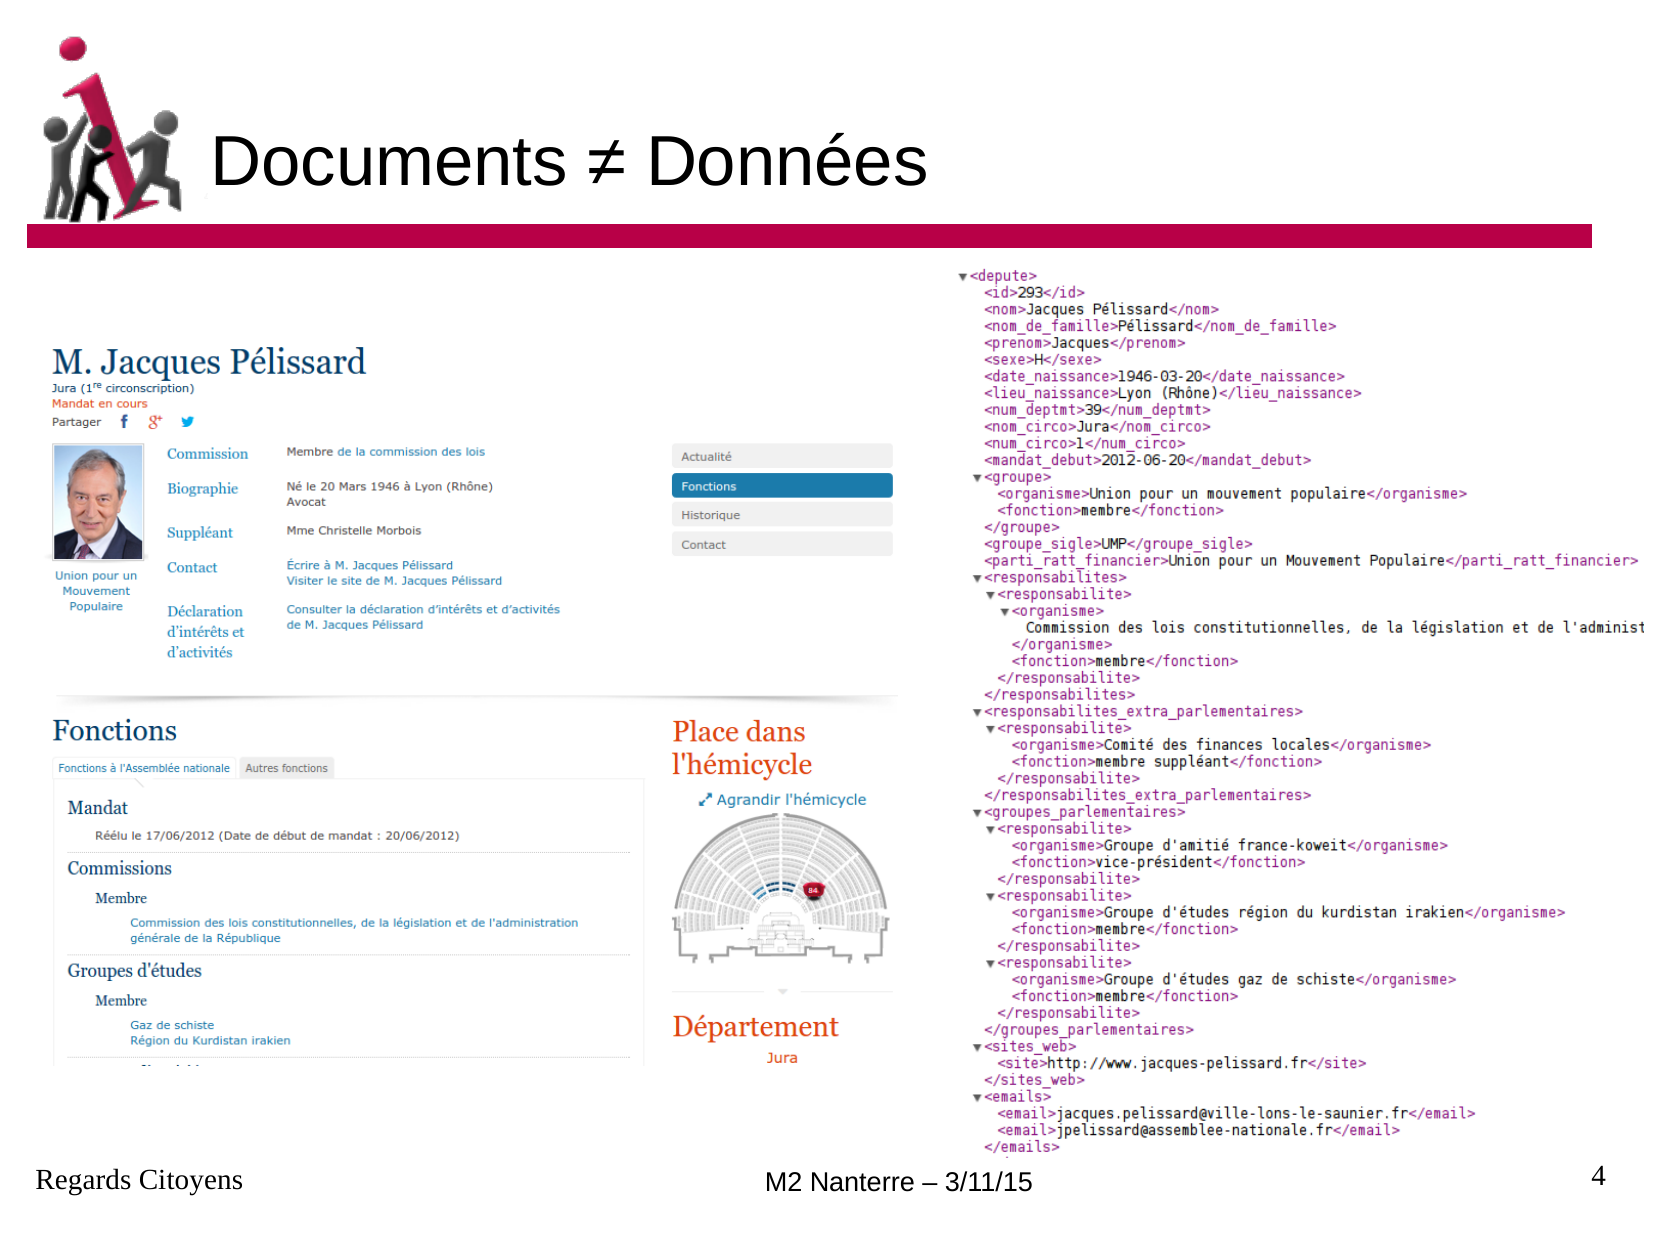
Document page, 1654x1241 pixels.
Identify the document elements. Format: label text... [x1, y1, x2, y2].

picture [27, 31, 208, 224]
title Documents ≠ Données [210, 64, 1622, 258]
picture [955, 263, 1644, 1158]
picture [42, 342, 899, 1066]
